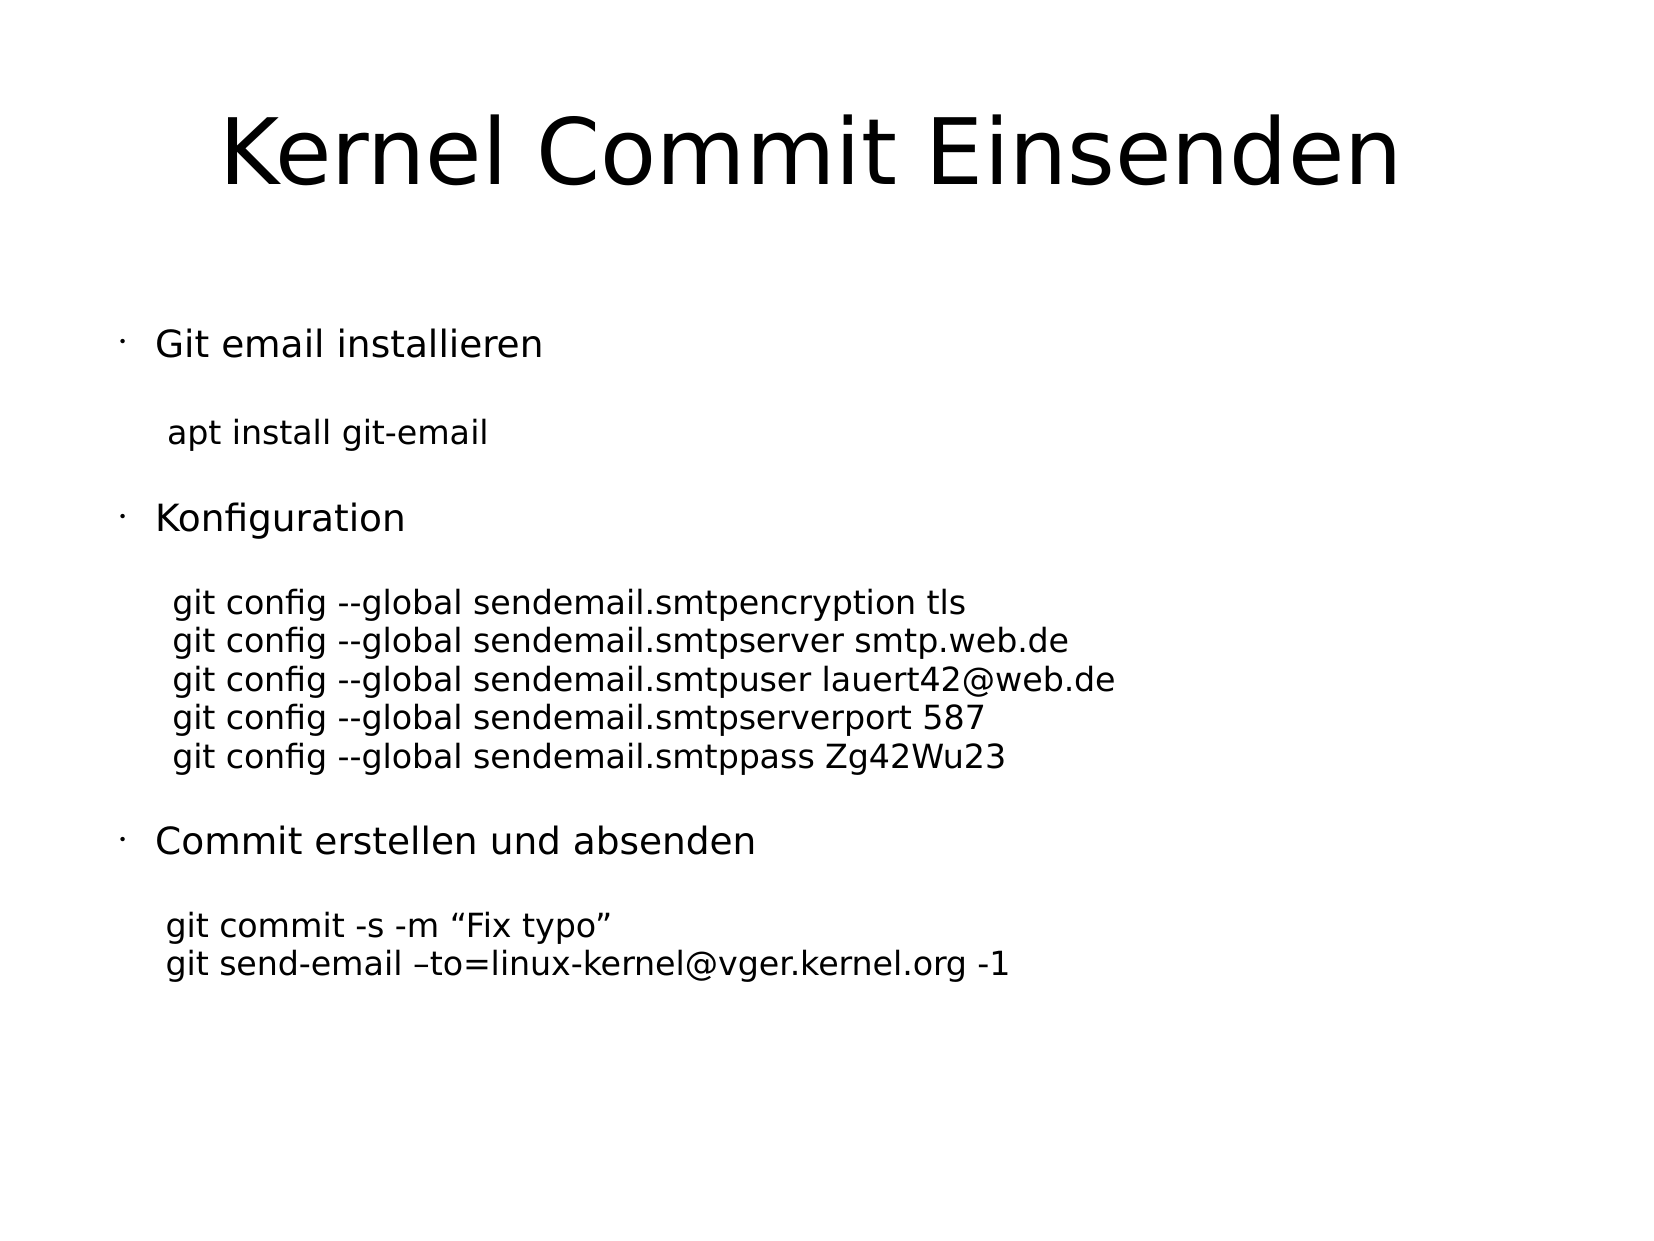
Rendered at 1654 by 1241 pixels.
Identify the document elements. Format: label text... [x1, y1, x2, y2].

text_box [90, 900, 1654, 1241]
text_box Git email installieren apt install git-email Konfiguration git config --global sendemail.smtpencryption tls git config --global sendemail.smtpserver smtp.web.de git config --global sendemail.smtpuser lauert42@web.de git config --global sendemail.smtpserverport 587 git config --global sendemail.smtppass Zg42Wu23 Commit erstellen und absenden git commit -s -m “Fix typo” git send-email –to=linux-kernel@vger.kernel.org -1 [105, 315, 1456, 1089]
title Kernel Commit Einsenden [82, 49, 1571, 257]
